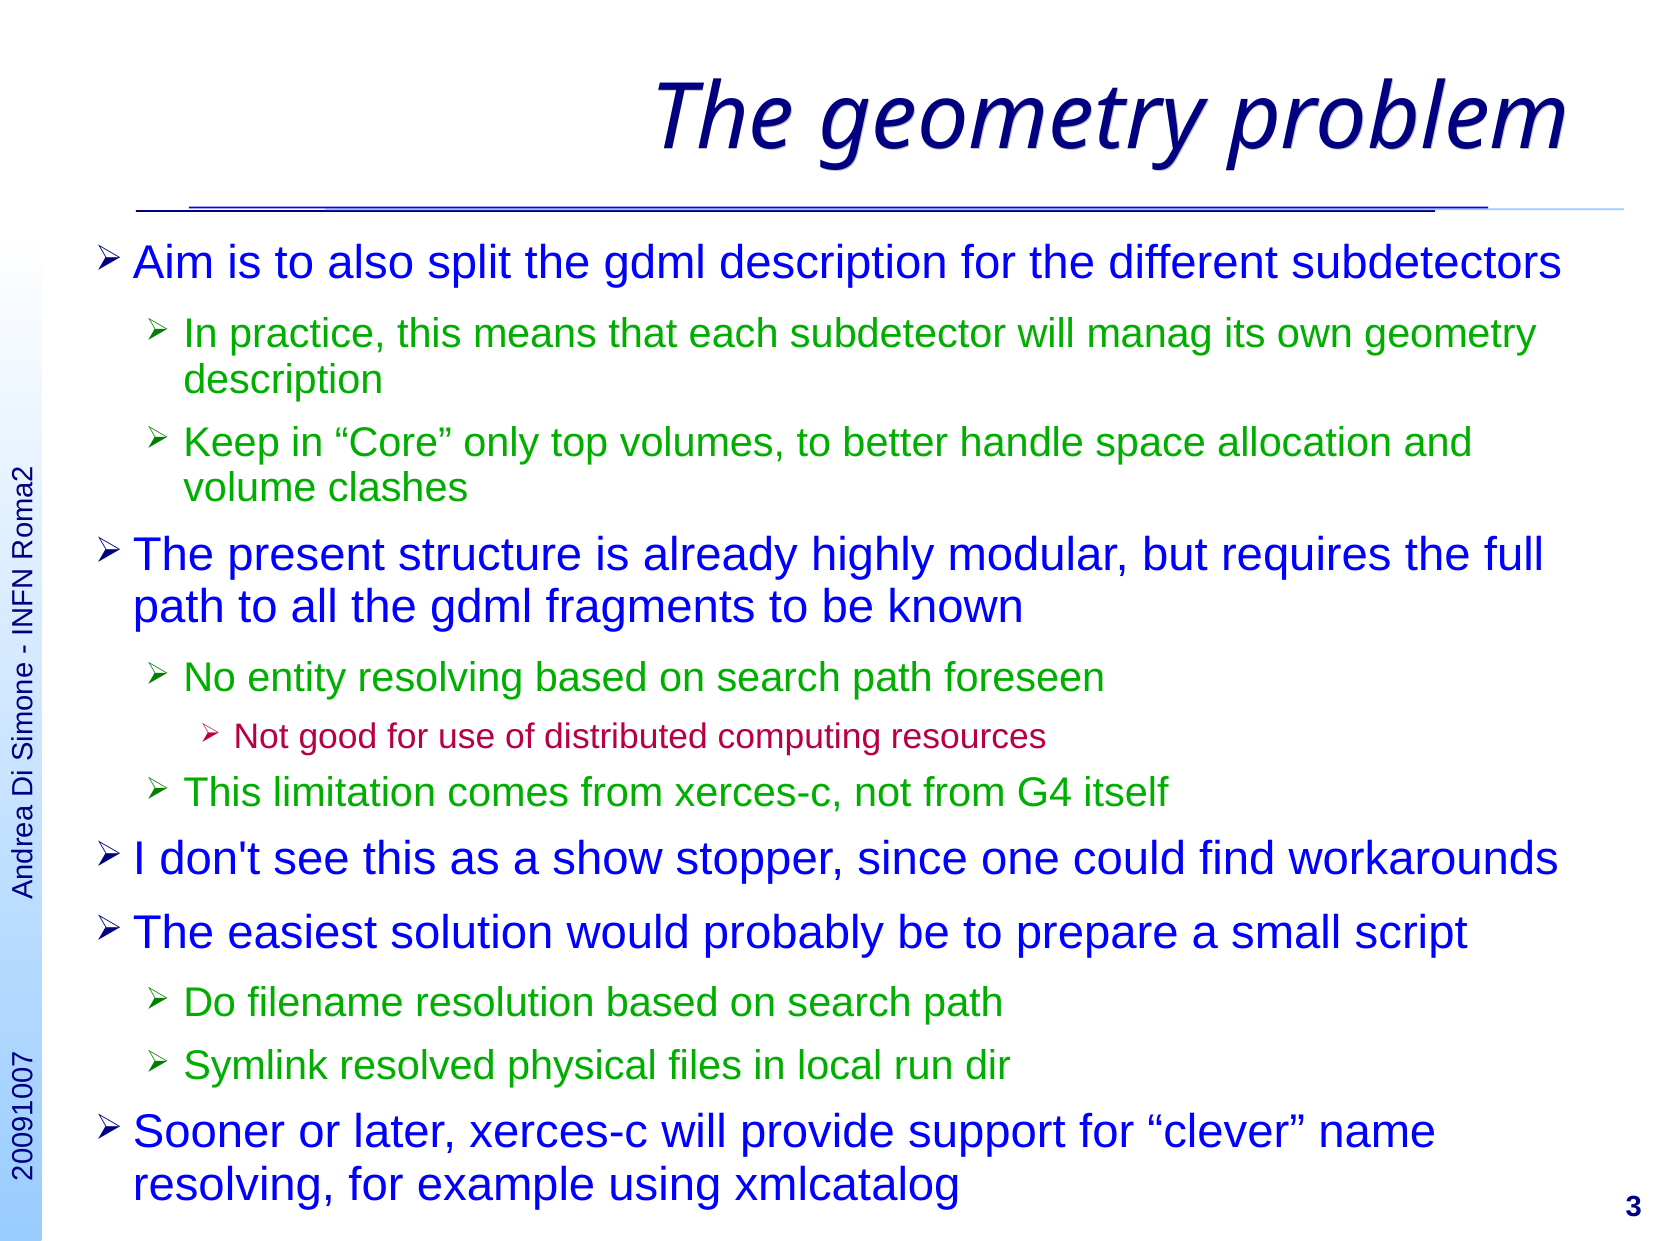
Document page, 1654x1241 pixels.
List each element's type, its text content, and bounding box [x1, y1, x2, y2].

list Aim is to also split the gdml description for the different subdetectors In practice, this means that each subdetector will manag its own geometry description Keep in “Core” only top volumes, to better handle space allocation and volume clashes The present structure is already highly modular, but requires the full path to all the gdml fragments to be known No entity resolving based on search path foreseen Not good for use of distributed computing resources This limitation comes from xerces-c, not from G4 itself I don't see this as a show stopper, since one could find workarounds The easiest solution would probably be to prepare a small script Do filename resolution based on search path Symlink resolved physical files in local run dir Sooner or later, xerces-c will provide support for “clever” name resolving, for example using xmlcatalog [82, 236, 1571, 1241]
title The geometry problem [82, 56, 1571, 170]
